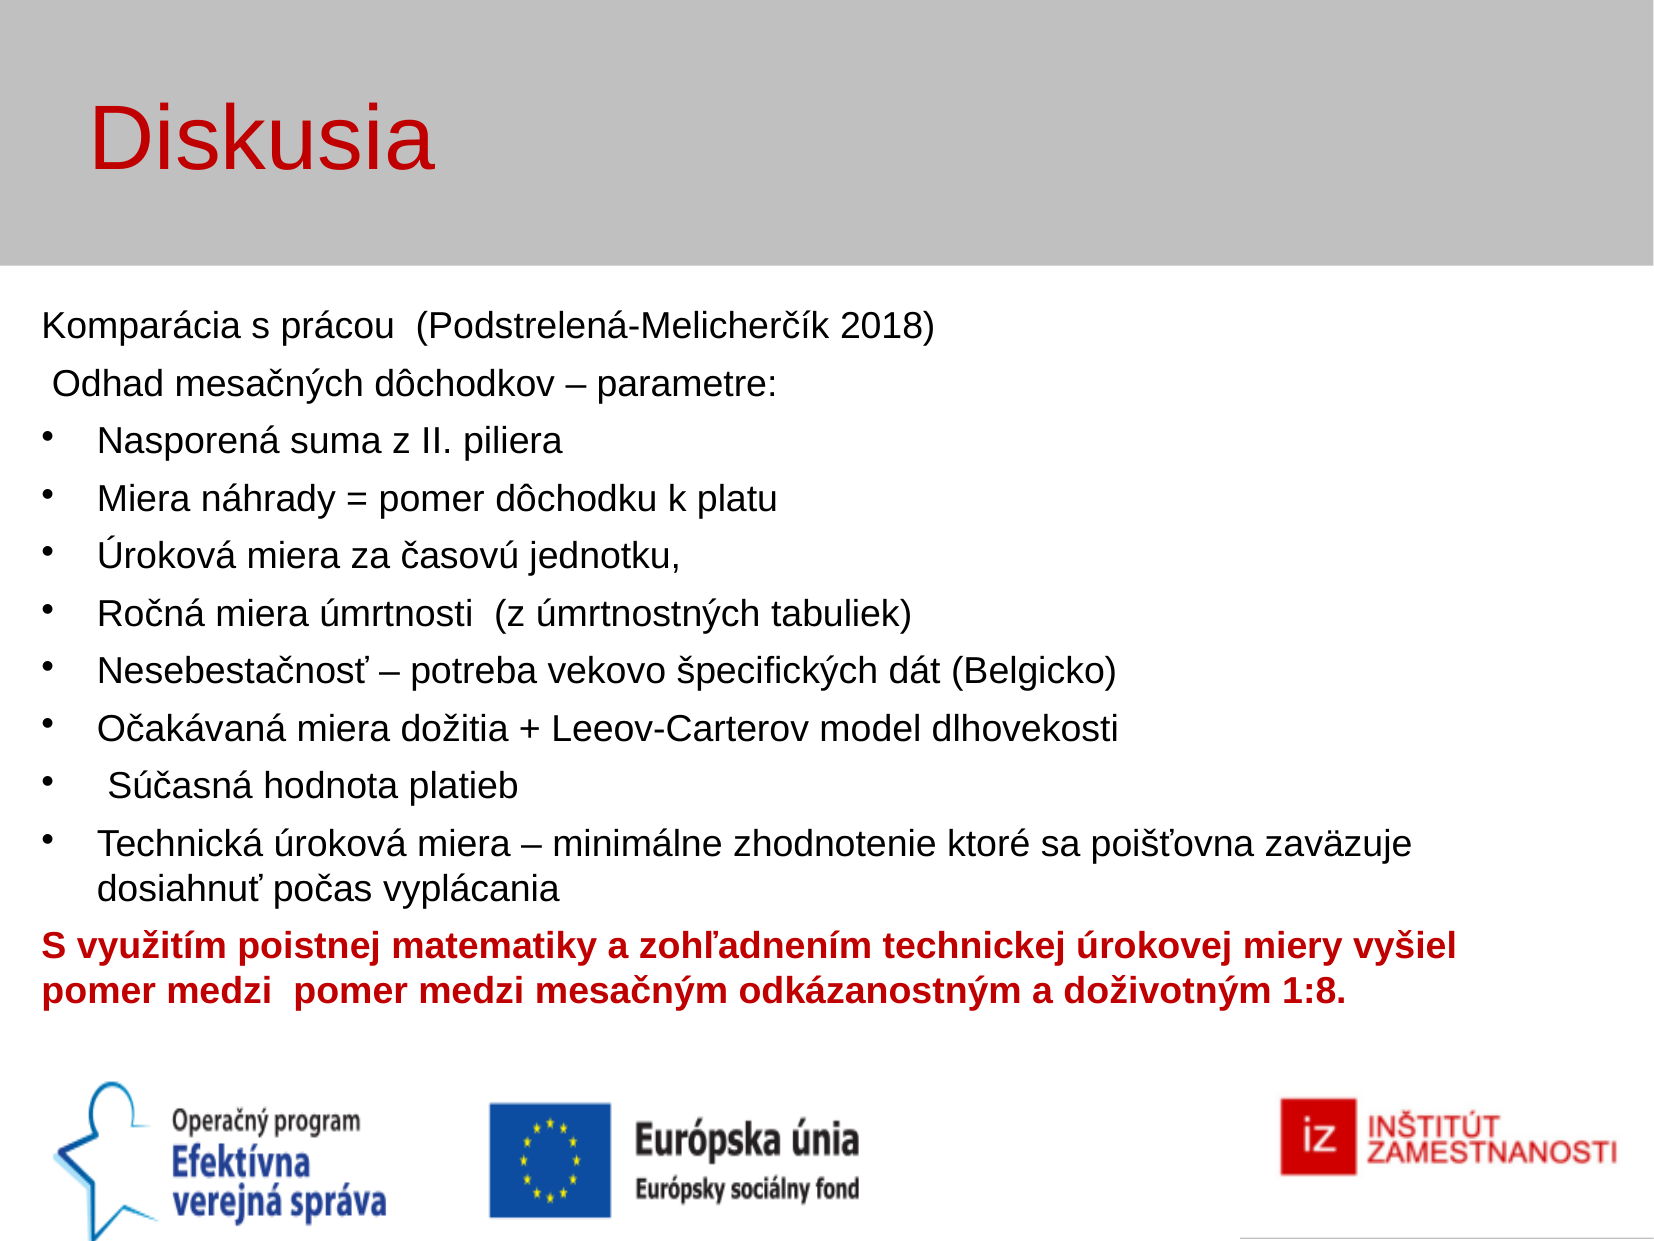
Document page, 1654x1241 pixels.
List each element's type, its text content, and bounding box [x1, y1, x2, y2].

list Komparácia s prácou (Podstrelená-Melicherčík 2018) Odhad mesačných dôchodkov – parametre: Nasporená suma z II. piliera Miera náhrady = pomer dôchodku k platu Úroková miera za časovú jednotku, Ročná miera úmrtnosti (z úmrtnostných tabuliek) Nesebestačnosť – potreba vekovo špecifických dát (Belgicko) Očakávaná miera dožitia + Leeov-Carterov model dlhovekosti Súčasná hodnota platieb Technická úroková miera – minimálne zhodnotenie ktoré sa poišťovna zaväzuje dosiahnuť počas vyplácania S využitím poistnej matematiky a zohľadnením technickej úrokovej miery vyšiel pomer medzi pomer medzi mesačným odkázanostným a doživotným 1:8. [23, 301, 1527, 1083]
title Diskusia [88, 29, 1565, 237]
picture [29, 1083, 886, 1241]
picture [1240, 1033, 1654, 1241]
